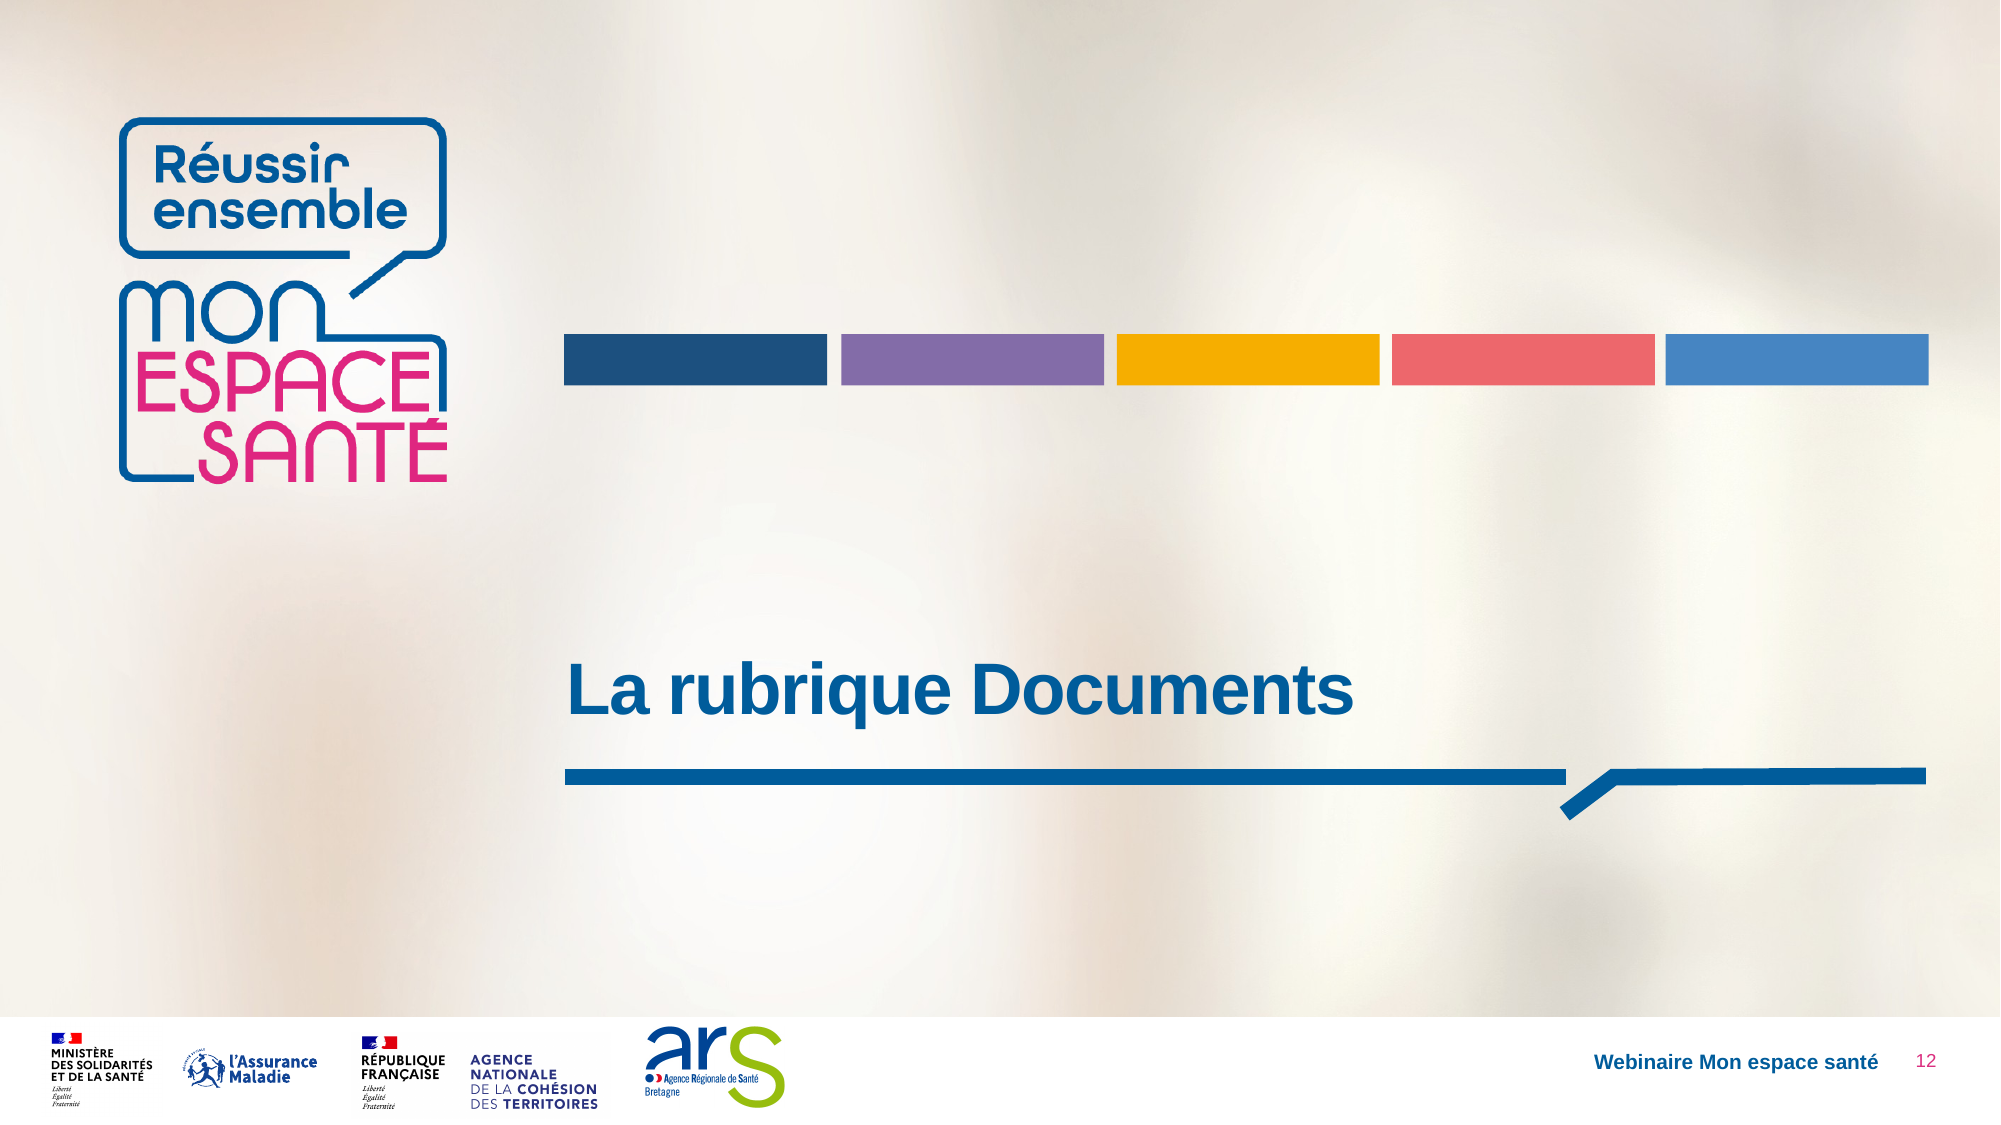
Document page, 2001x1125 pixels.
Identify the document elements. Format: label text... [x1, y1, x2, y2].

text_box [564, 334, 828, 386]
text_box [1116, 334, 1380, 386]
picture [351, 1032, 611, 1119]
picture [0, 0, 2000, 1017]
picture [645, 1026, 785, 1108]
title La rubrique Documents [558, 443, 1587, 825]
text_box Webinaire Mon espace santé [1272, 1040, 1887, 1093]
text_box [1665, 334, 1929, 386]
text_box [841, 334, 1105, 386]
picture [41, 1022, 163, 1117]
text_box [1392, 334, 1655, 386]
